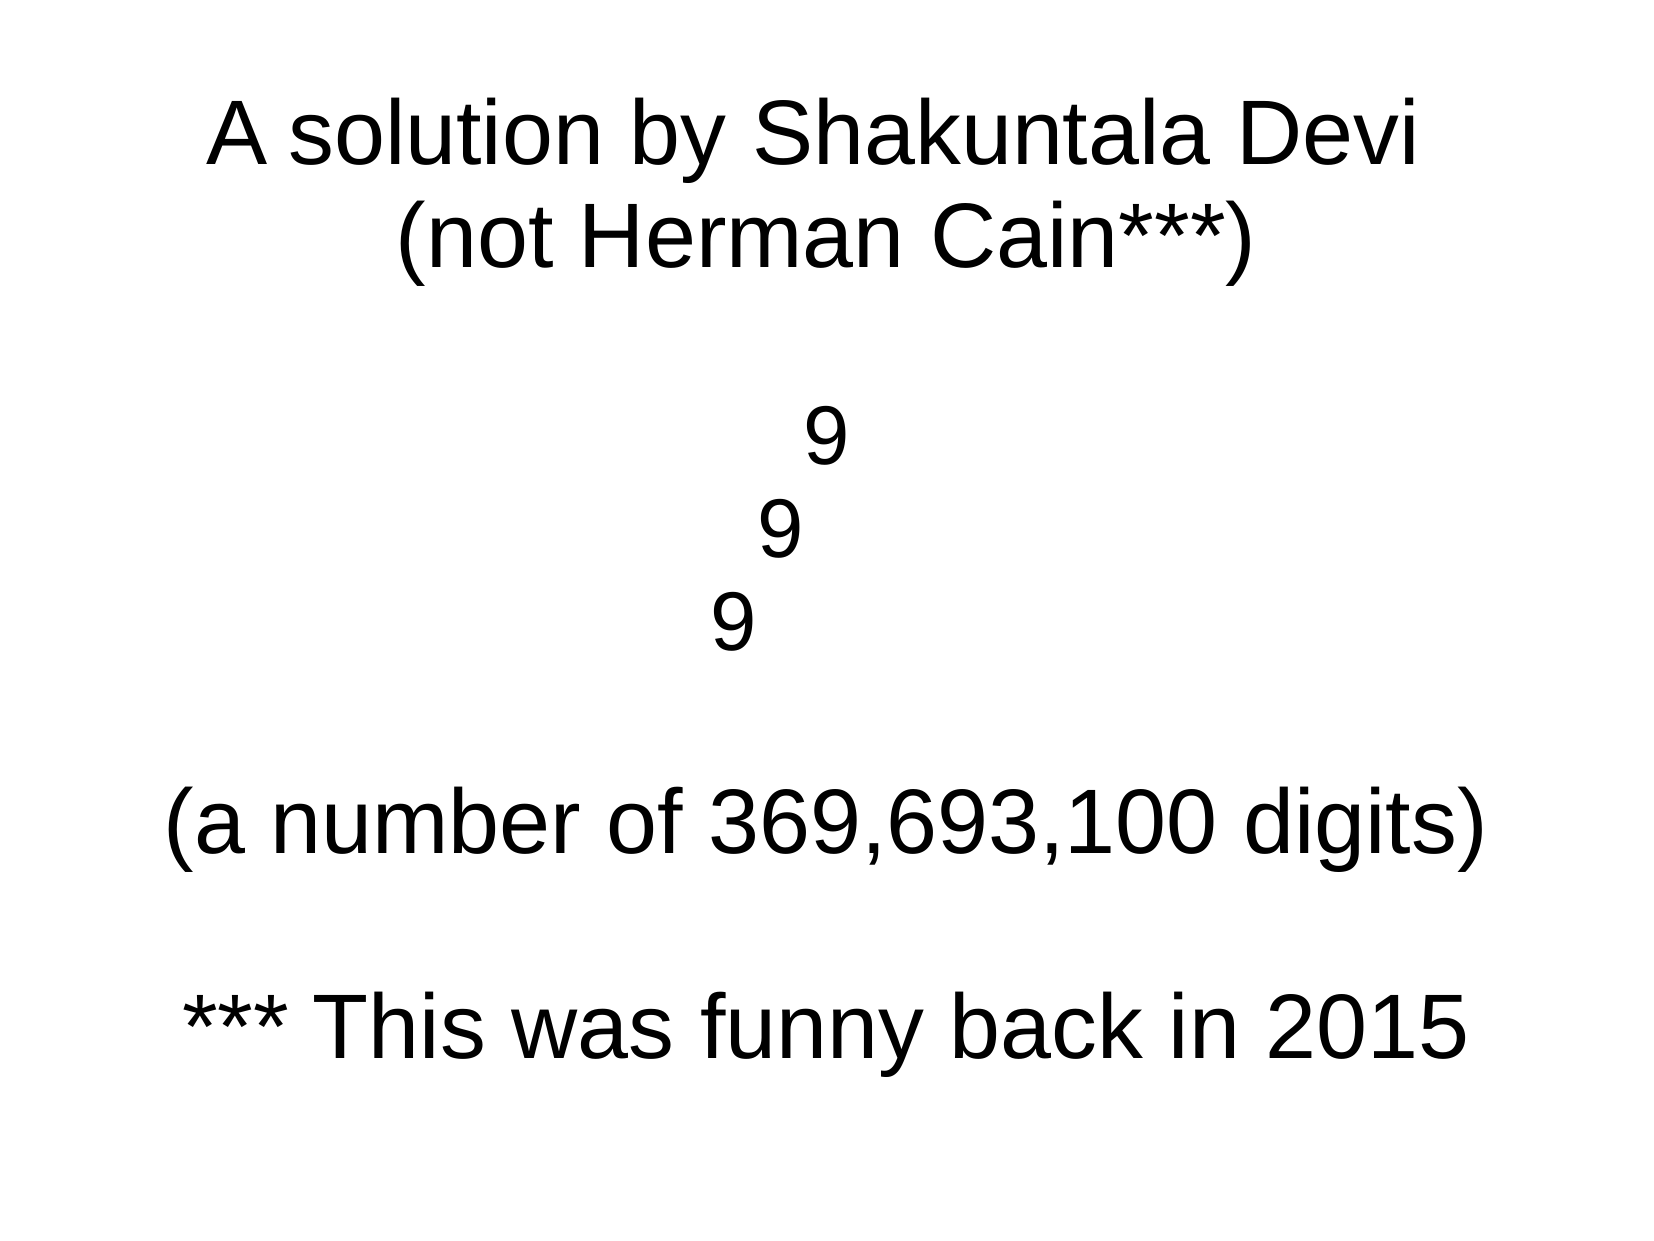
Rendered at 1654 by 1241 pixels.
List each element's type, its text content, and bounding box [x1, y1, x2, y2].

subtitle A solution by Shakuntala Devi (not Herman Cain***) 9 9 9 (a number of 369,693,100 digits) *** This was funny back in 2015 [82, 81, 1571, 1079]
